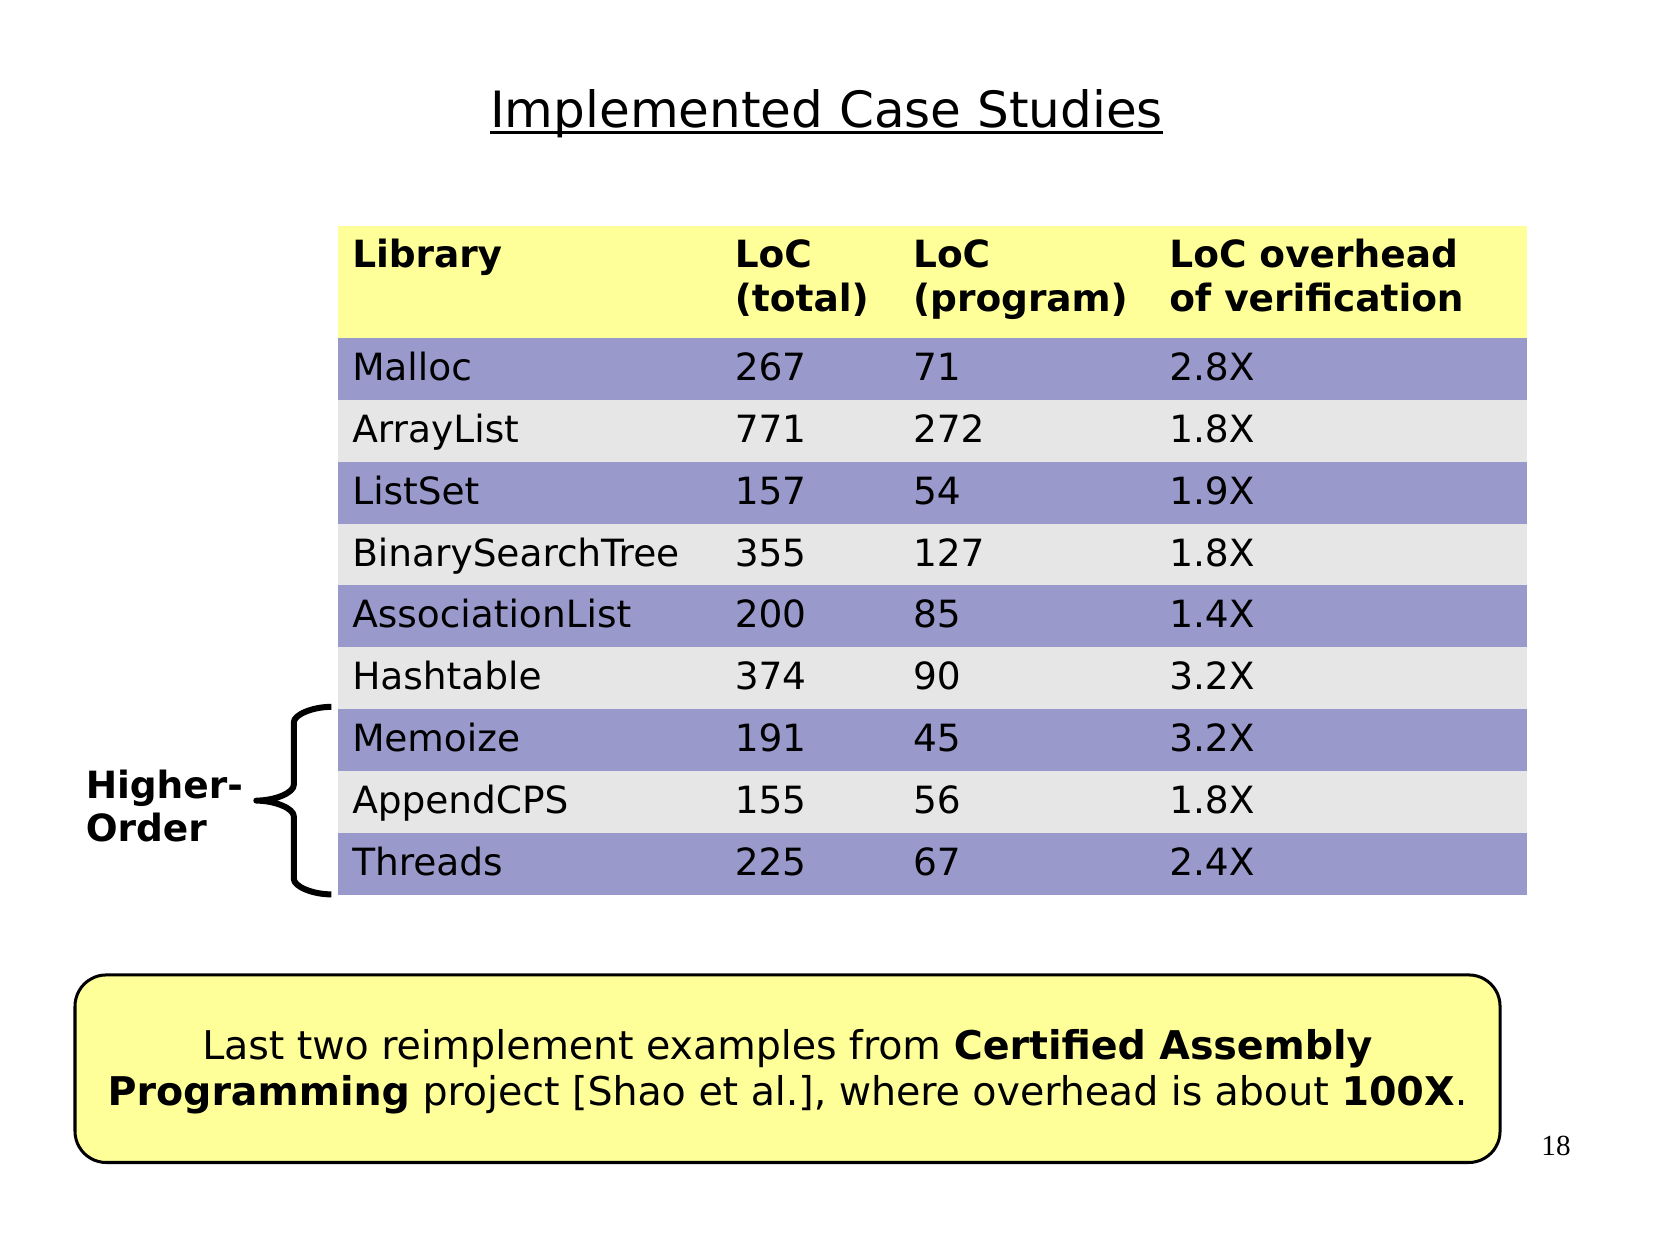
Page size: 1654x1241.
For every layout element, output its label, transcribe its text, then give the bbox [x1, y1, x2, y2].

table_cell AppendCPS [338, 771, 720, 833]
table_cell Memoize [338, 709, 720, 771]
table_cell 3.2X [1155, 709, 1527, 771]
table_cell 267 [720, 338, 898, 400]
table_cell 2.8X [1155, 338, 1527, 400]
table_cell 127 [898, 524, 1155, 585]
table_cell 67 [898, 833, 1155, 895]
table_cell 155 [720, 771, 898, 833]
table_cell 374 [720, 647, 898, 709]
table_cell ListSet [338, 462, 720, 524]
table_cell 225 [720, 833, 898, 895]
table_header Library [338, 226, 720, 338]
table_cell 45 [898, 709, 1155, 771]
table_cell 355 [720, 524, 898, 585]
table_cell 56 [898, 771, 1155, 833]
table_cell 1.8X [1155, 400, 1527, 462]
table_cell 90 [898, 647, 1155, 709]
table_cell 1.8X [1155, 524, 1527, 585]
table_cell 2.4X [1155, 833, 1527, 895]
table_cell AssociationList [338, 585, 720, 647]
table_cell 1.4X [1155, 585, 1527, 647]
table_cell 272 [898, 400, 1155, 462]
table_cell 157 [720, 462, 898, 524]
table_header LoC overhead of verification [1155, 226, 1527, 338]
table_cell 771 [720, 400, 898, 462]
table_cell ArrayList [338, 400, 720, 462]
table_cell BinarySearchTree [338, 524, 720, 585]
table_cell 191 [720, 709, 898, 771]
table_cell 3.2X [1155, 647, 1527, 709]
table_cell 71 [898, 338, 1155, 400]
table_cell Threads [338, 833, 720, 895]
table_cell Malloc [338, 338, 720, 400]
text_box Higher-Order [71, 756, 259, 859]
table_header LoC (program) [898, 226, 1155, 338]
table_cell 1.9X [1155, 462, 1527, 524]
table_cell 54 [898, 462, 1155, 524]
table_header LoC (total) [720, 226, 898, 338]
table_cell Hashtable [338, 647, 720, 709]
table_cell 200 [720, 585, 898, 647]
table_cell 85 [898, 585, 1155, 647]
title Implemented Case Studies [82, 78, 1571, 143]
table_cell 1.8X [1155, 771, 1527, 833]
text_box Last two reimplement examples from Certified Assembly Programming project [Shao et al.], where overhead is about 100X. [75, 974, 1501, 1163]
